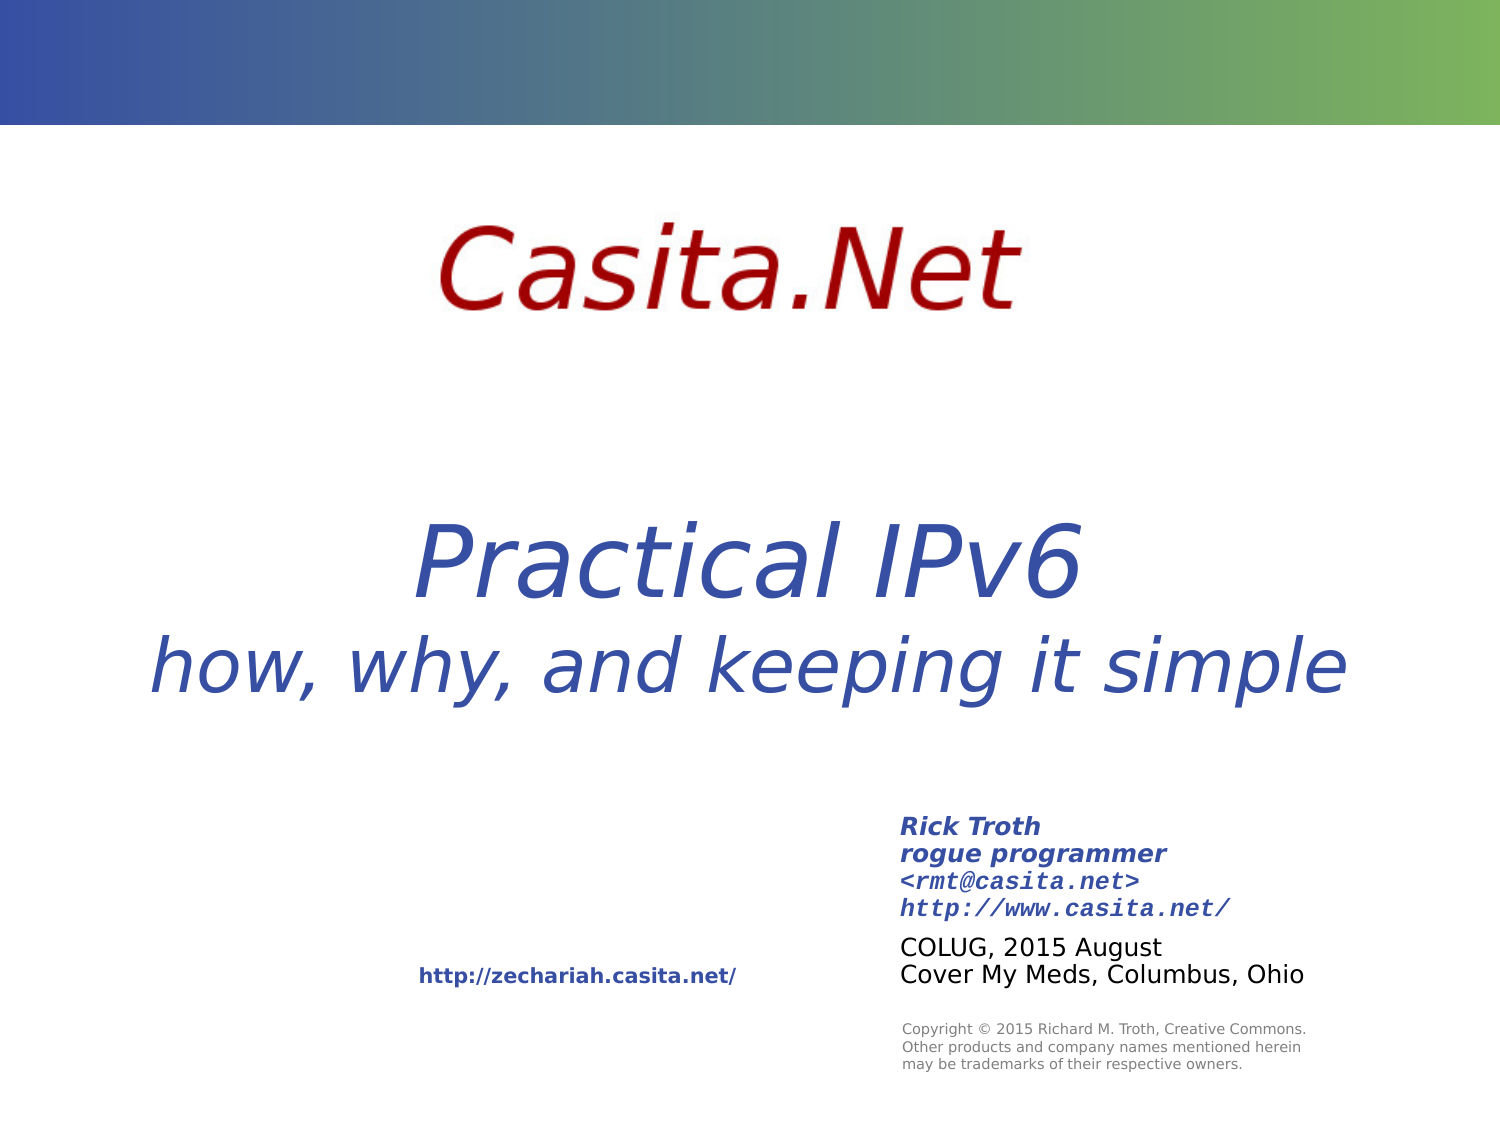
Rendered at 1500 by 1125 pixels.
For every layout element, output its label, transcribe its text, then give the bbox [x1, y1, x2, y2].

picture [105, 174, 1405, 375]
text_box Rick Troth rogue programmer <rmt@casita.net> http://www.casita.net/ [900, 794, 1451, 934]
text_box COLUG, 2015 August Cover My Meds, Columbus, Ohio [900, 934, 1451, 1016]
title Practical IPv6 how, why, and keeping it simple [50, 487, 1450, 719]
